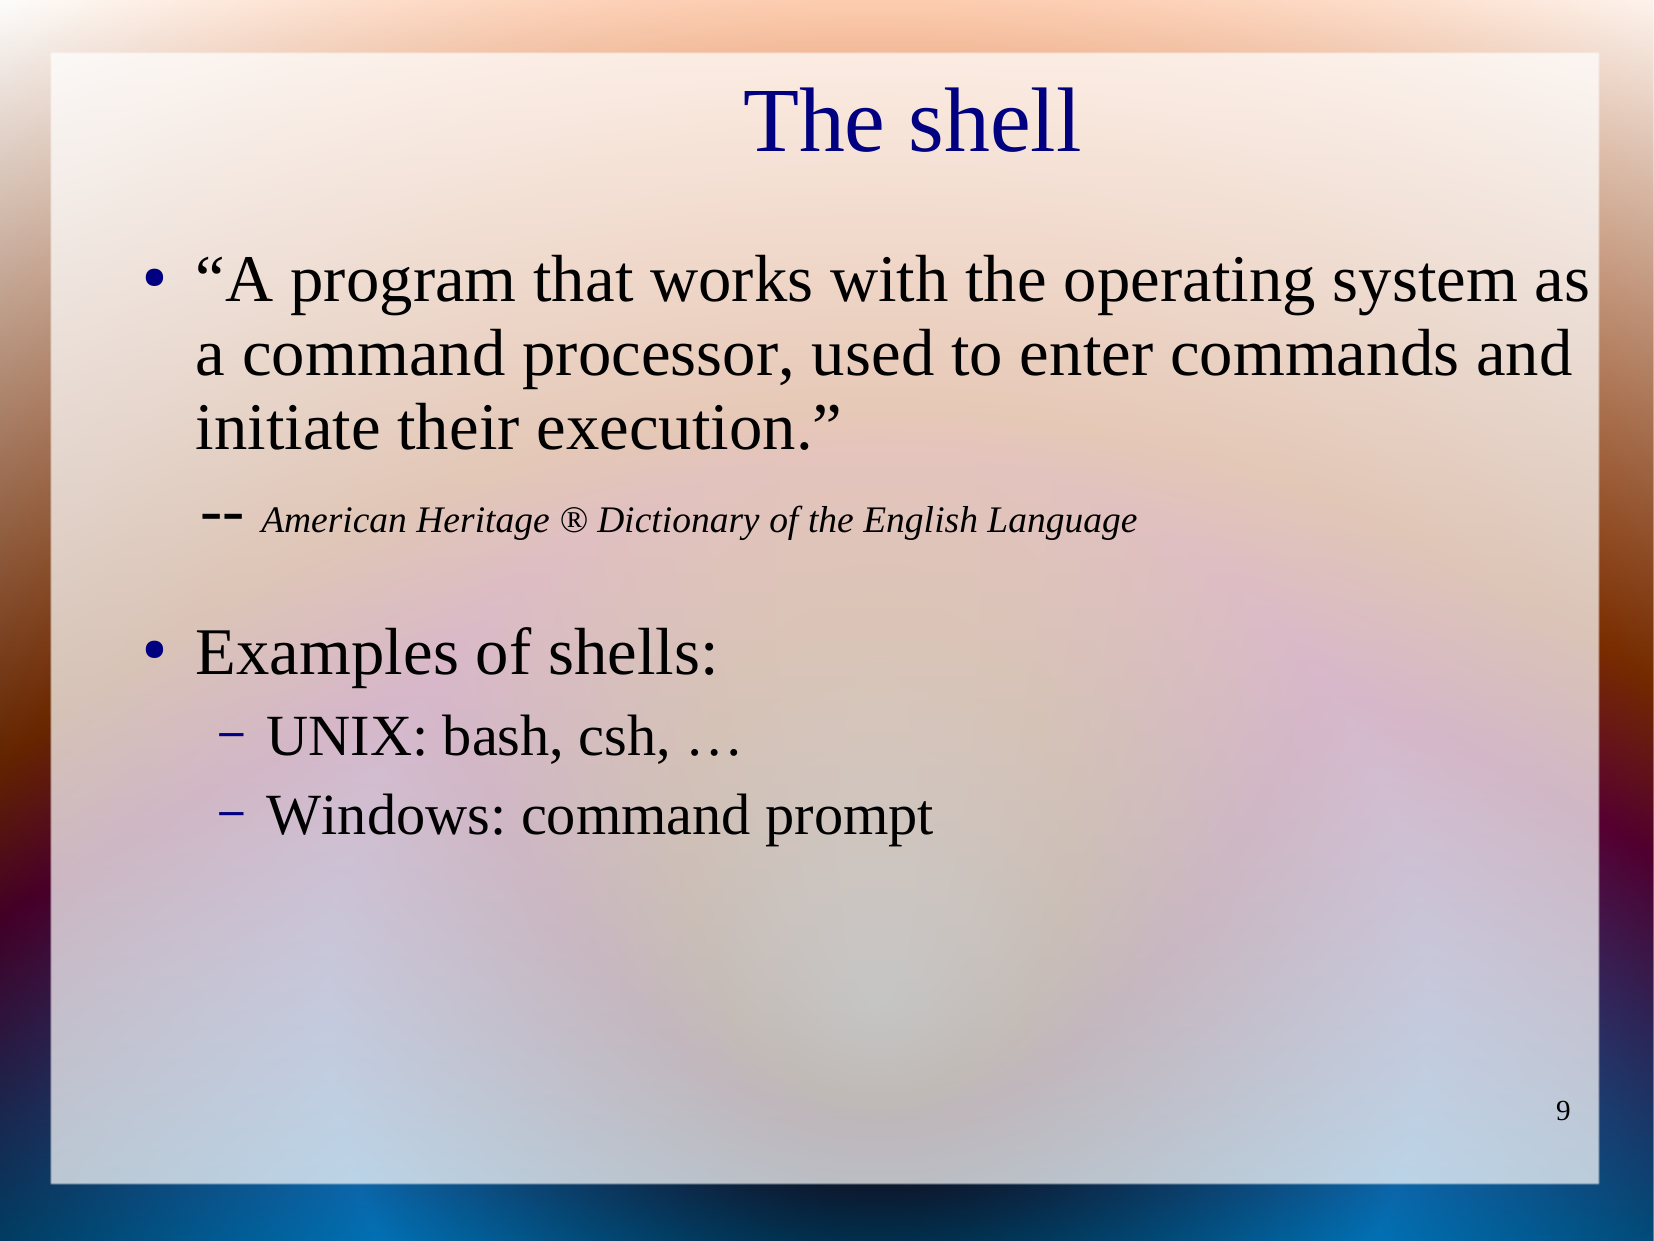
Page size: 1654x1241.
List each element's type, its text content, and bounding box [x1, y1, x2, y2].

list “A program that works with the operating system as a command processor, used to enter commands and initiate their execution.” -- American Heritage ® Dictionary of the English Language Examples of shells: UNIX: bash, csh, … Windows: command prompt [110, 234, 1620, 1109]
picture [0, 0, 1654, 1241]
title The shell [208, 38, 1618, 180]
